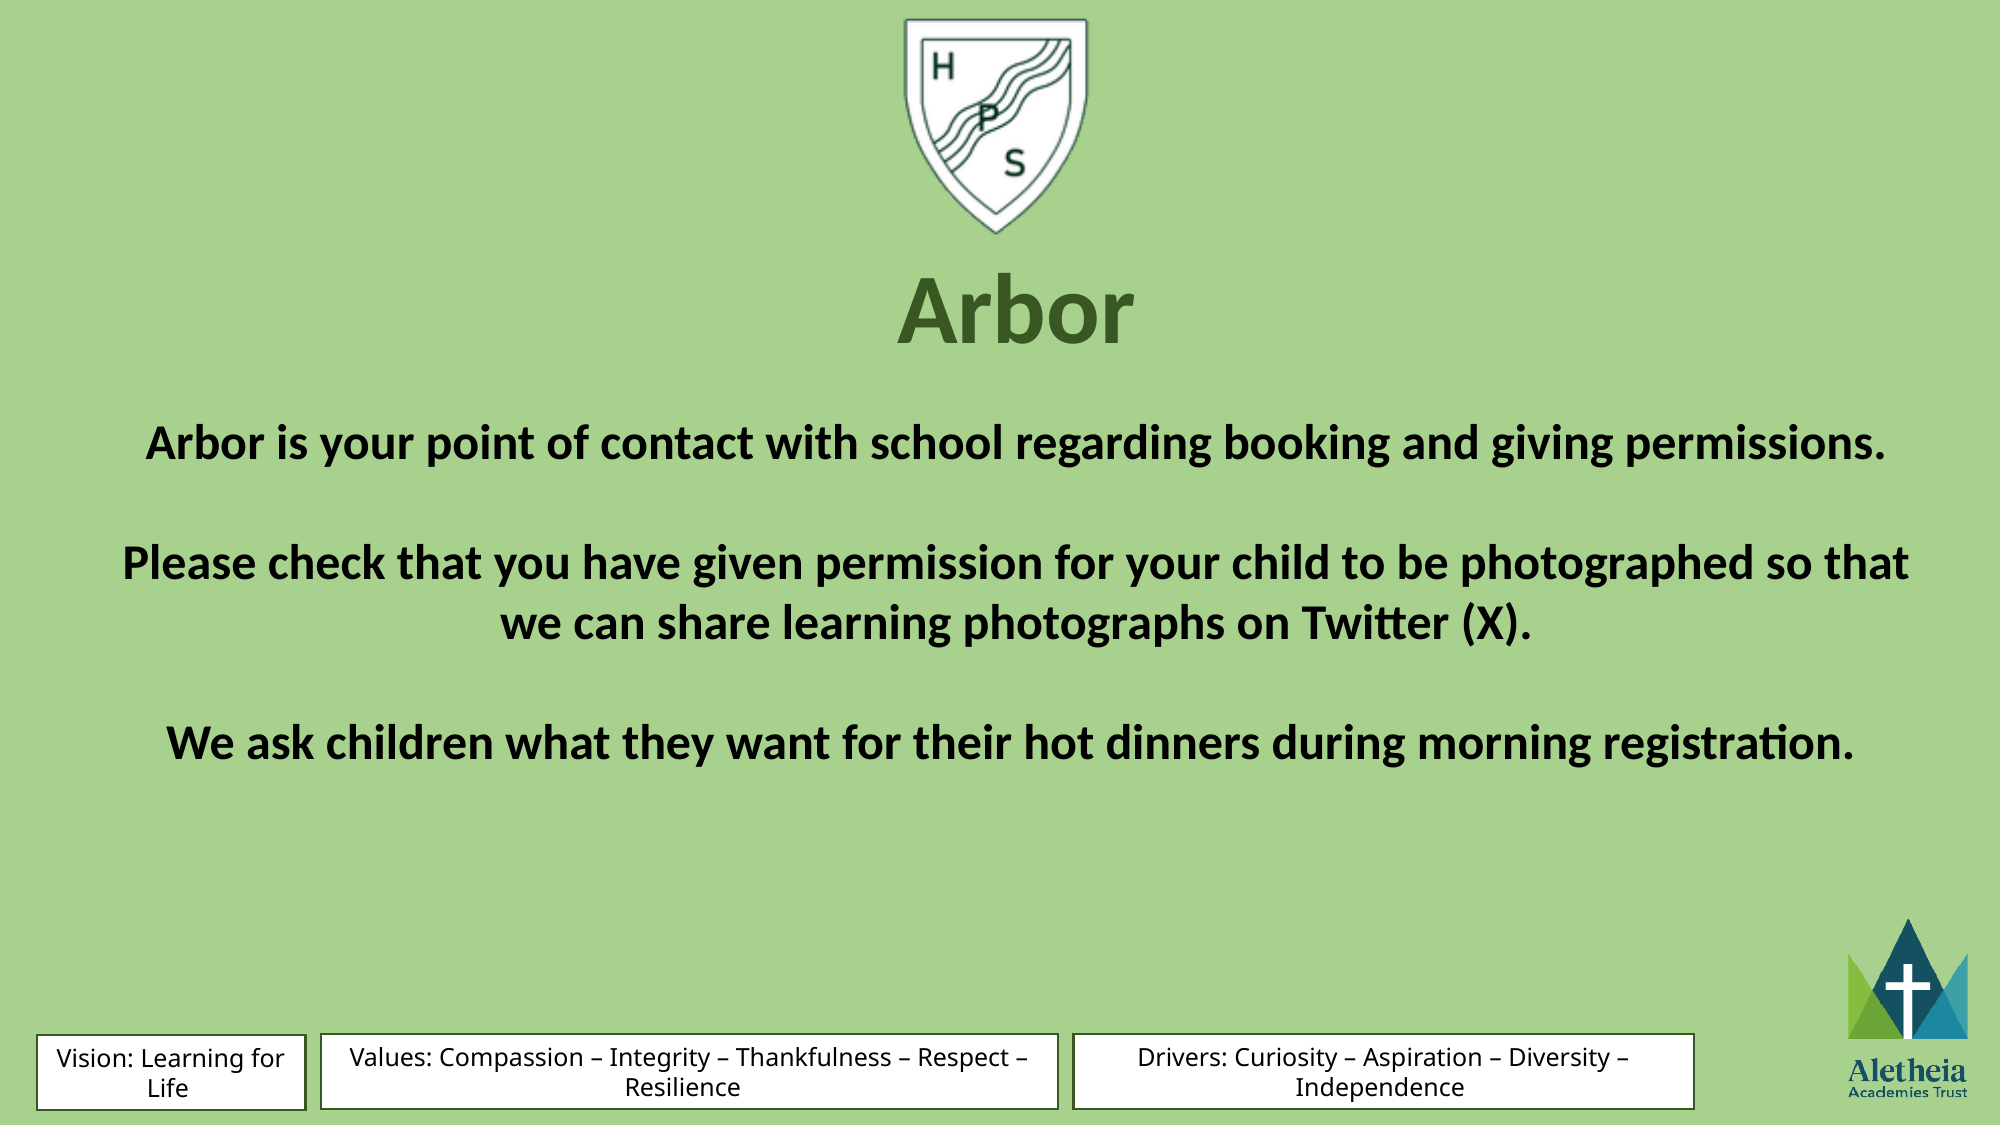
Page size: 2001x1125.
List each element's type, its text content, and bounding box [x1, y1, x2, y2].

picture [902, 17, 1098, 236]
text_box Drivers: Curiosity – Aspiration – Diversity – Independence [1074, 1034, 1694, 1109]
text_box Vision: Learning for Life [36, 1035, 306, 1081]
text_box Arbor [196, 236, 1838, 371]
picture [1800, 902, 2000, 1118]
text_box Values: Compassion – Integrity – Thankfulness – Respect – Resilience [321, 1034, 1058, 1109]
text_box Arbor is your point of contact with school regarding booking and giving permissions. Please check that you have given permission for your child to be photographed so that we can share learning photographs on Twitter (X). We ask children what they want for their hot dinners during morning registration. [84, 402, 1949, 777]
